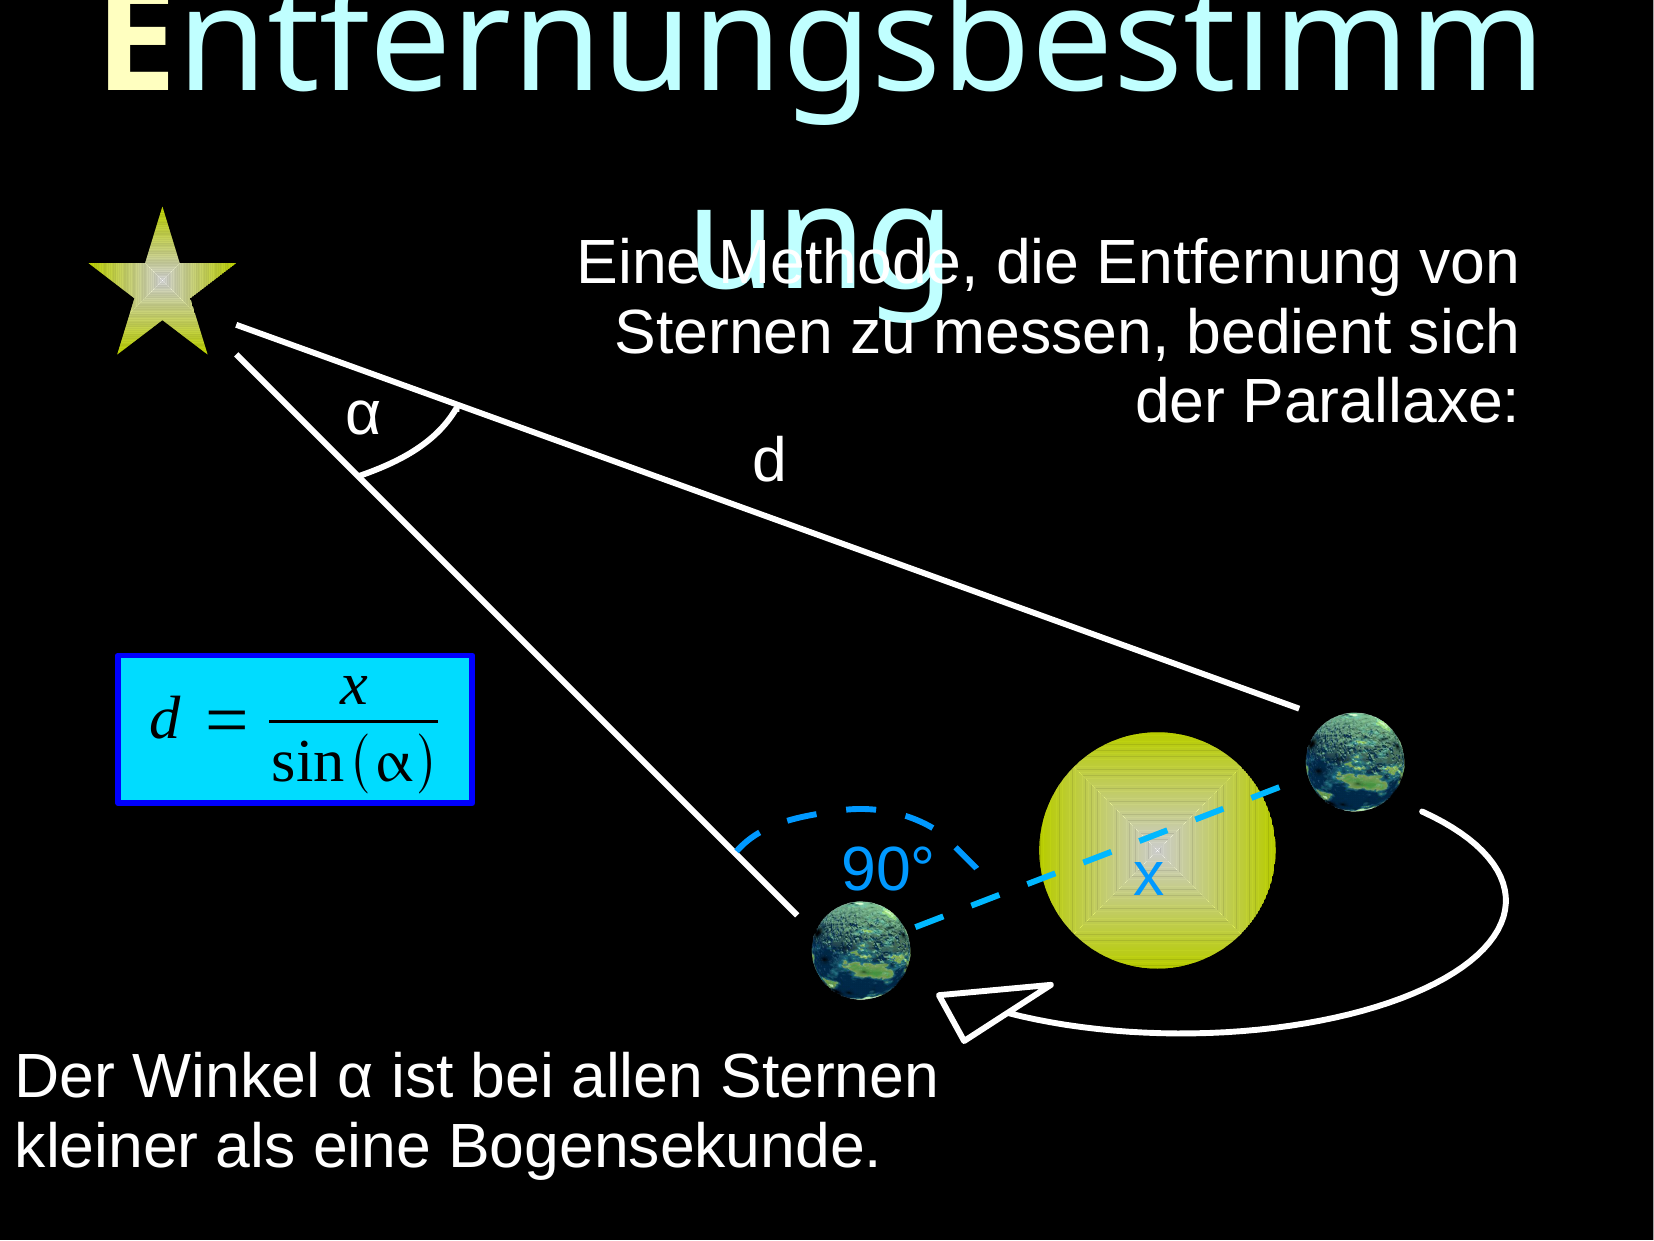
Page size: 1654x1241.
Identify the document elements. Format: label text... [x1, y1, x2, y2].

text_box 90° [826, 826, 963, 912]
title Entfernungsbestimmung [76, 29, 1565, 237]
picture [1299, 708, 1410, 816]
chart [141, 649, 447, 796]
picture [805, 897, 916, 1004]
text_box Eine Methode, die Entfernung von Sternen zu messen, bedient sich der Parallaxe: [501, 219, 1536, 443]
text_box [118, 655, 473, 804]
text_box x [1118, 831, 1208, 921]
text_box [1039, 732, 1276, 969]
text_box [88, 206, 237, 355]
text_box d [738, 443, 827, 536]
text_box Der Winkel α ist bei allen Sternen kleiner als eine Bogensekunde. [0, 1033, 1034, 1188]
text_box α [330, 370, 420, 489]
